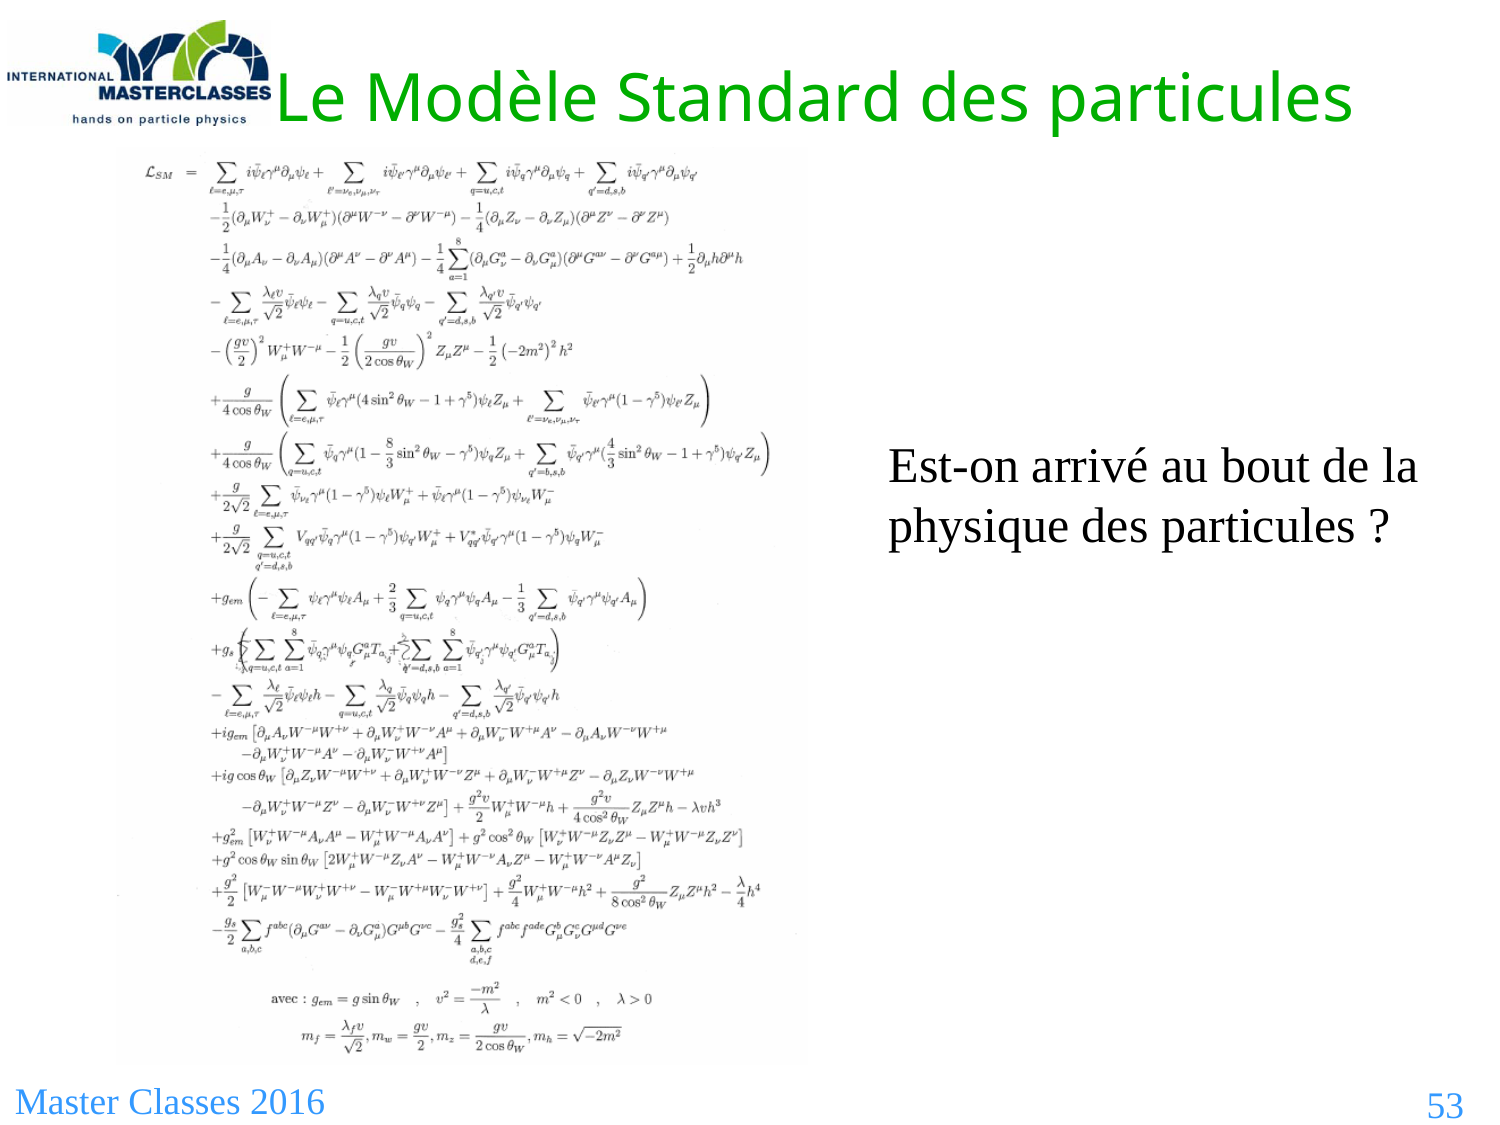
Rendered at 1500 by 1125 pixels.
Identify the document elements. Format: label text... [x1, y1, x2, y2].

picture [2, 10, 259, 130]
text_box Est-on arrivé au bout de la physique des particules ? [873, 425, 1441, 816]
title Le Modèle Standard des particules [259, 0, 1500, 189]
picture [116, 147, 808, 1066]
